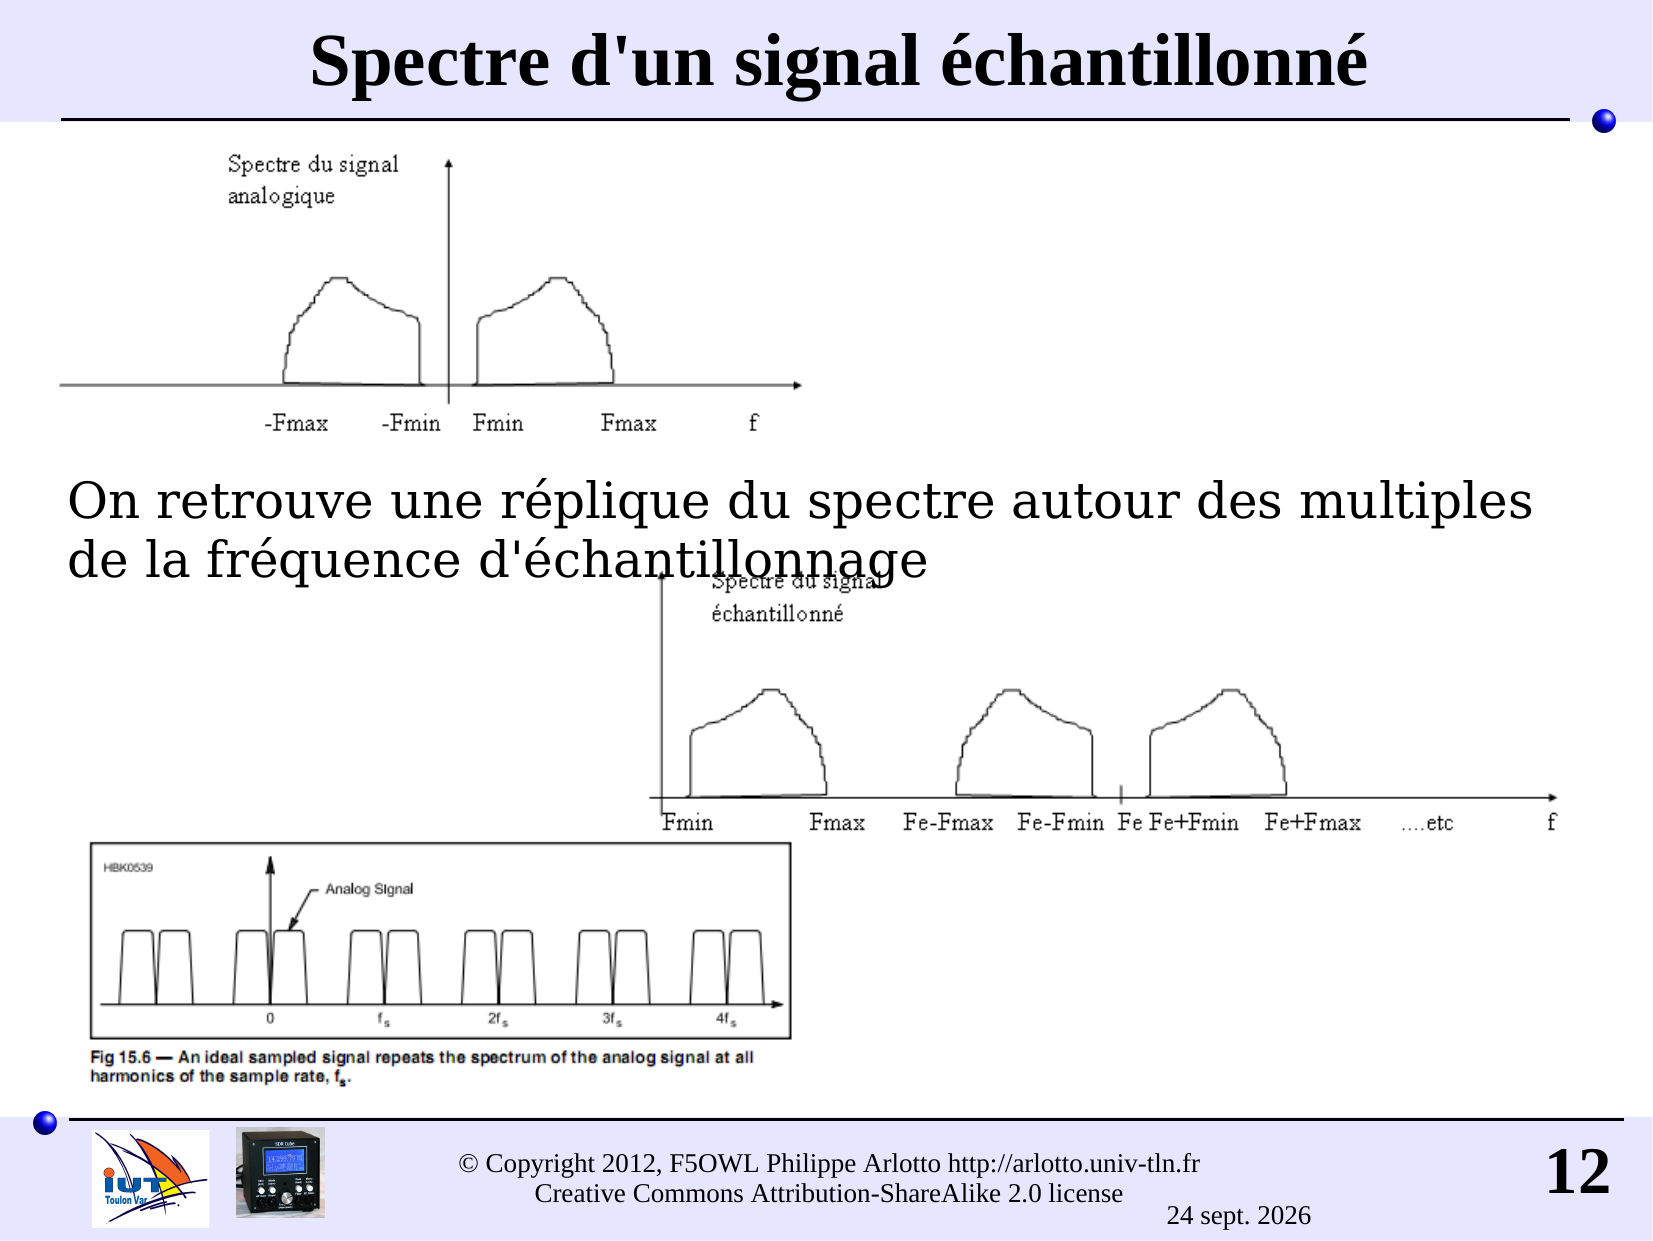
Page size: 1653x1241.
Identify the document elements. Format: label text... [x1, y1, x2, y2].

text_box On retrouve une réplique du spectre autour des multiples de la fréquence d'échantillonnage [67, 472, 1536, 589]
picture [236, 1127, 325, 1218]
picture [70, 565, 1583, 1093]
picture [59, 147, 855, 453]
title Spectre d'un signal échantillonné [95, 11, 1585, 110]
